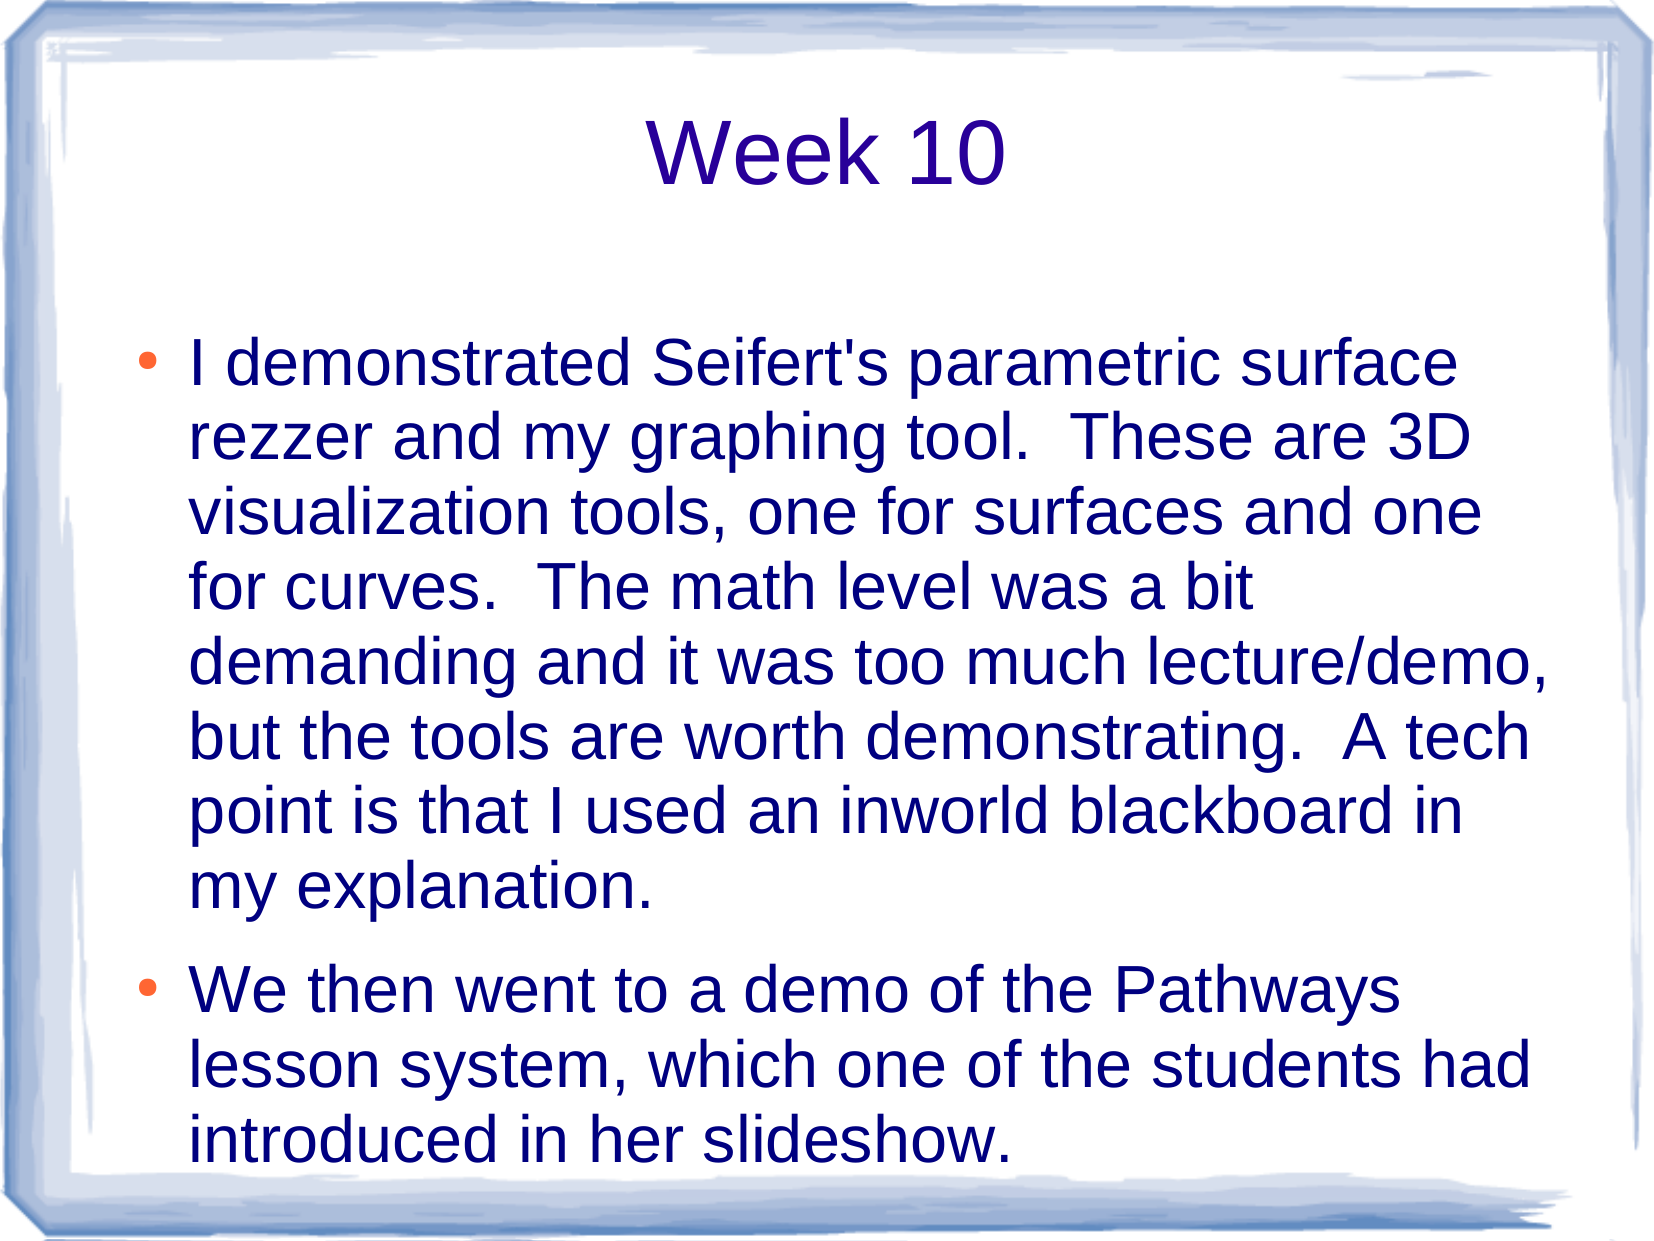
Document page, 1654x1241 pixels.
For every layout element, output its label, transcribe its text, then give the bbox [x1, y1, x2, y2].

title Week 10 [82, 56, 1571, 250]
picture [0, 0, 1654, 1241]
list I demonstrated Seifert's parametric surface rezzer and my graphing tool. These are 3D visualization tools, one for surfaces and one for curves. The math level was a bit demanding and it was too much lecture/demo, but the tools are worth demonstrating. A tech point is that I used an inworld blackboard in my explanation. We then went to a demo of the Pathways lesson system, which one of the students had introduced in her slideshow. [118, 324, 1571, 1177]
